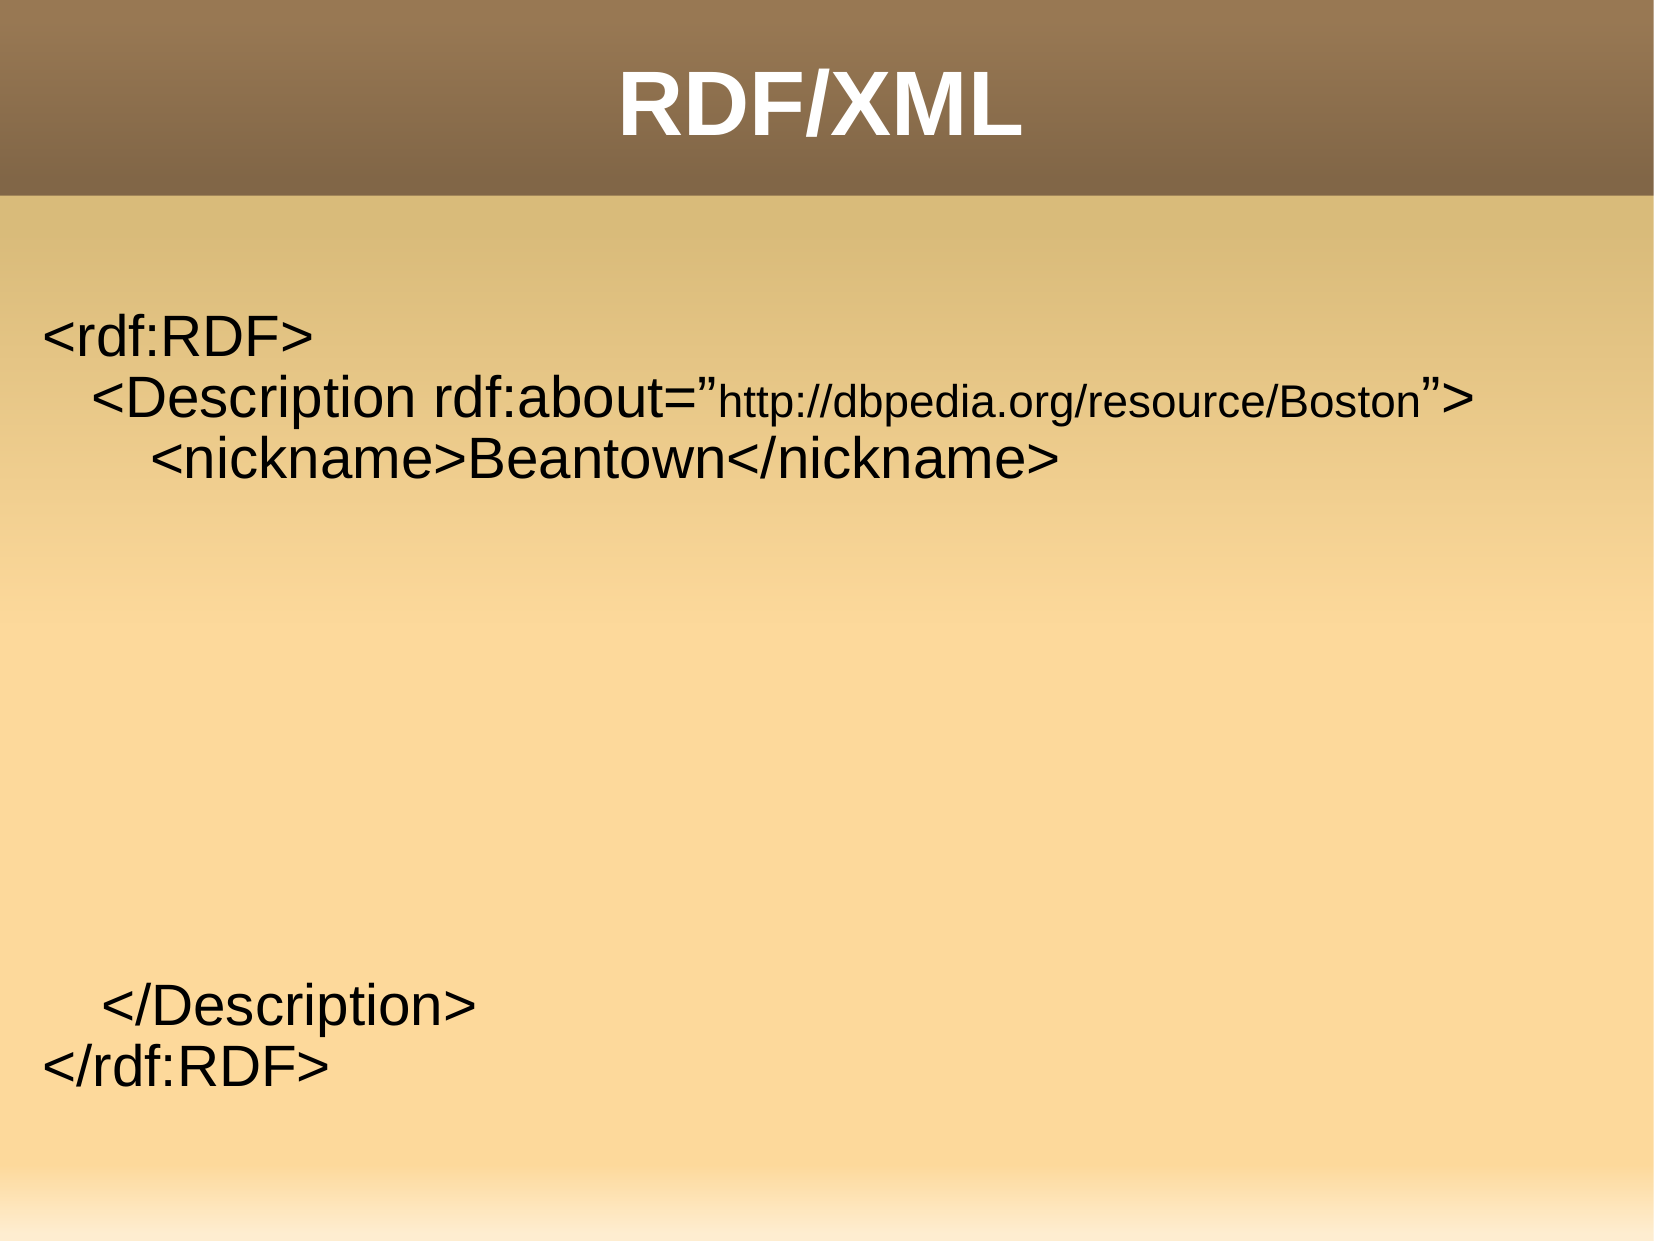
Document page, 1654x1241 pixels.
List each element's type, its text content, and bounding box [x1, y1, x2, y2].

picture [0, 0, 1654, 1241]
title RDF/XML [76, 0, 1565, 208]
text_box <rdf:RDF> <Description rdf:about=”http://dbpedia.org/resource/Boston”> <nickname>Beantown</nickname> </Description> </rdf:RDF> [27, 300, 1491, 1106]
